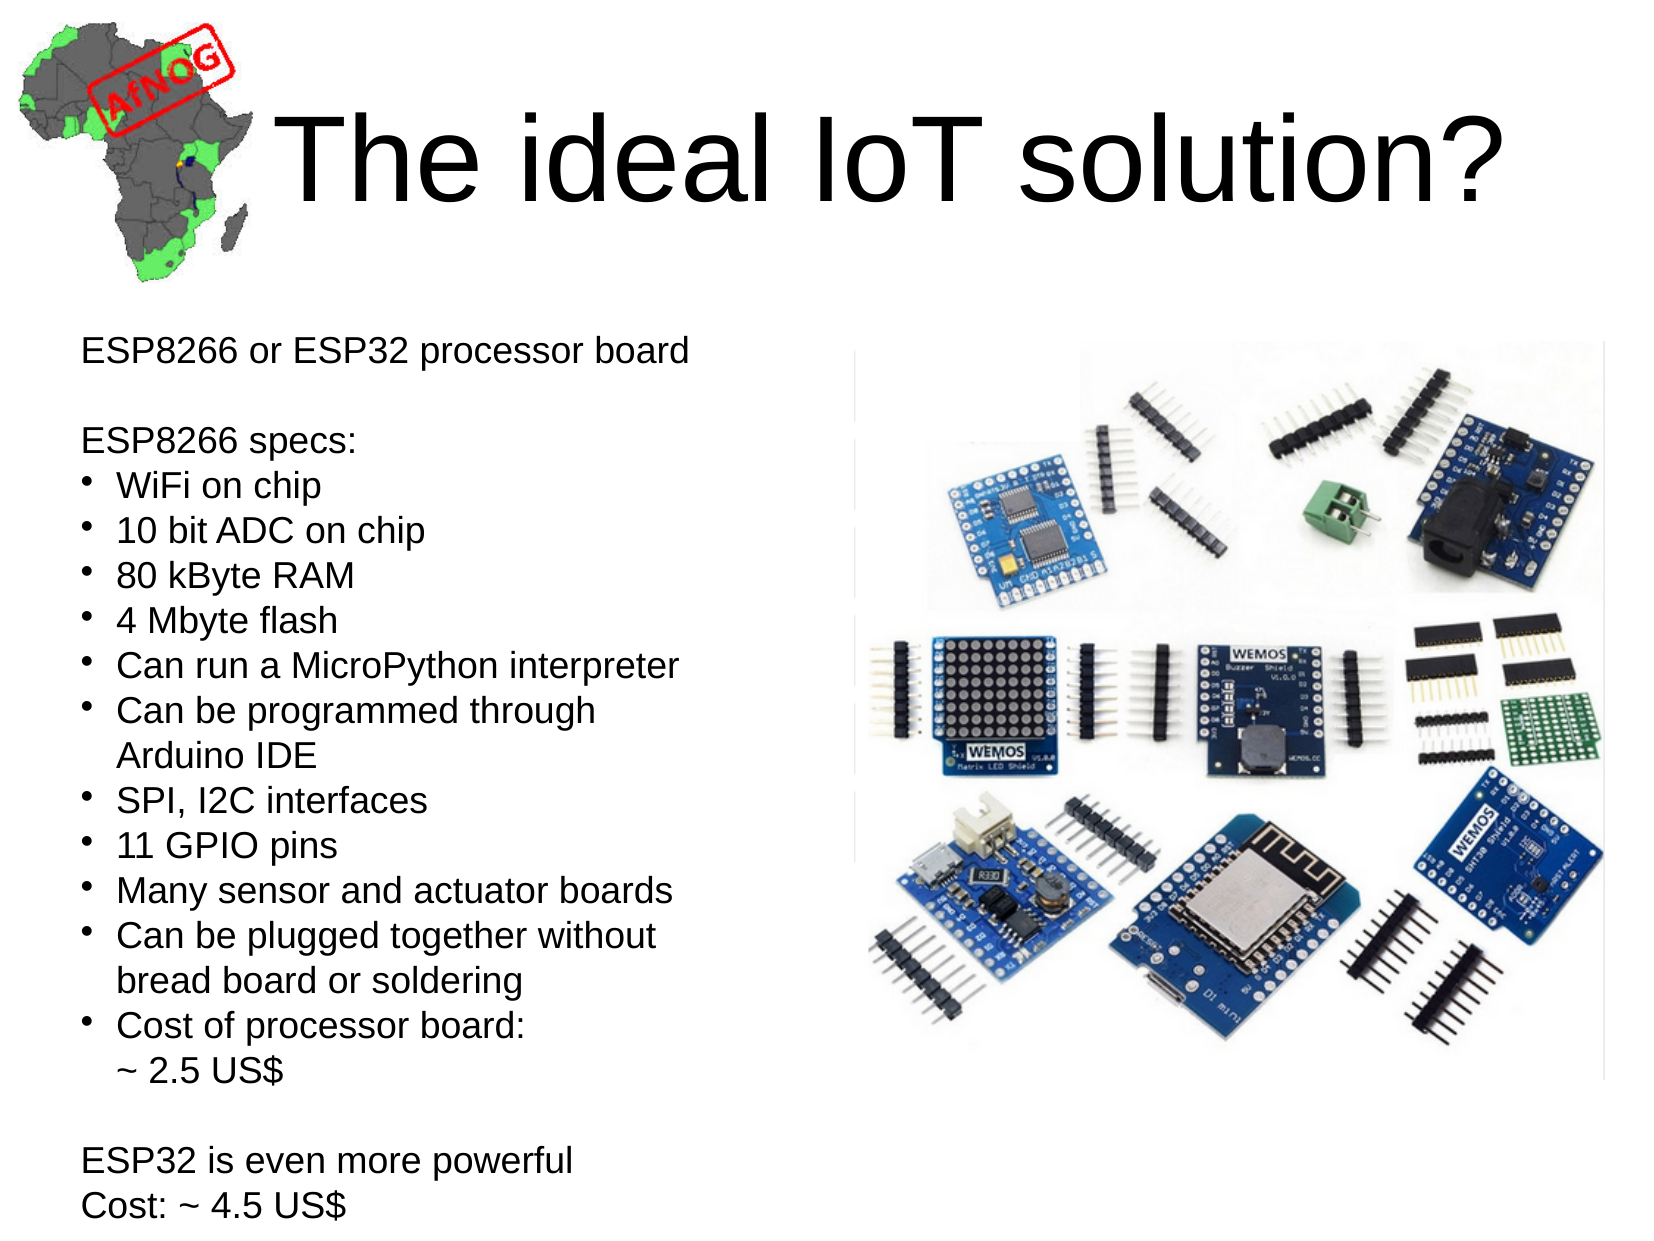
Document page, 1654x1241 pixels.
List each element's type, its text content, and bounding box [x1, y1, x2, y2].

text_box The ideal IoT solution? [210, 79, 1571, 227]
picture [9, 0, 259, 291]
text_box ESP8266 or ESP32 processor board ESP8266 specs: WiFi on chip 10 bit ADC on chip 80 kByte RAM 4 Mbyte flash Can run a MicroPython interpreter Can be programmed through Arduino IDE SPI, I2C interfaces 11 GPIO pins Many sensor and actuator boards Can be plugged together without bread board or soldering Cost of processor board: ~ 2.5 US$ ESP32 is even more powerful Cost: ~ 4.5 US$ [65, 318, 705, 1241]
picture [854, 341, 1605, 1080]
